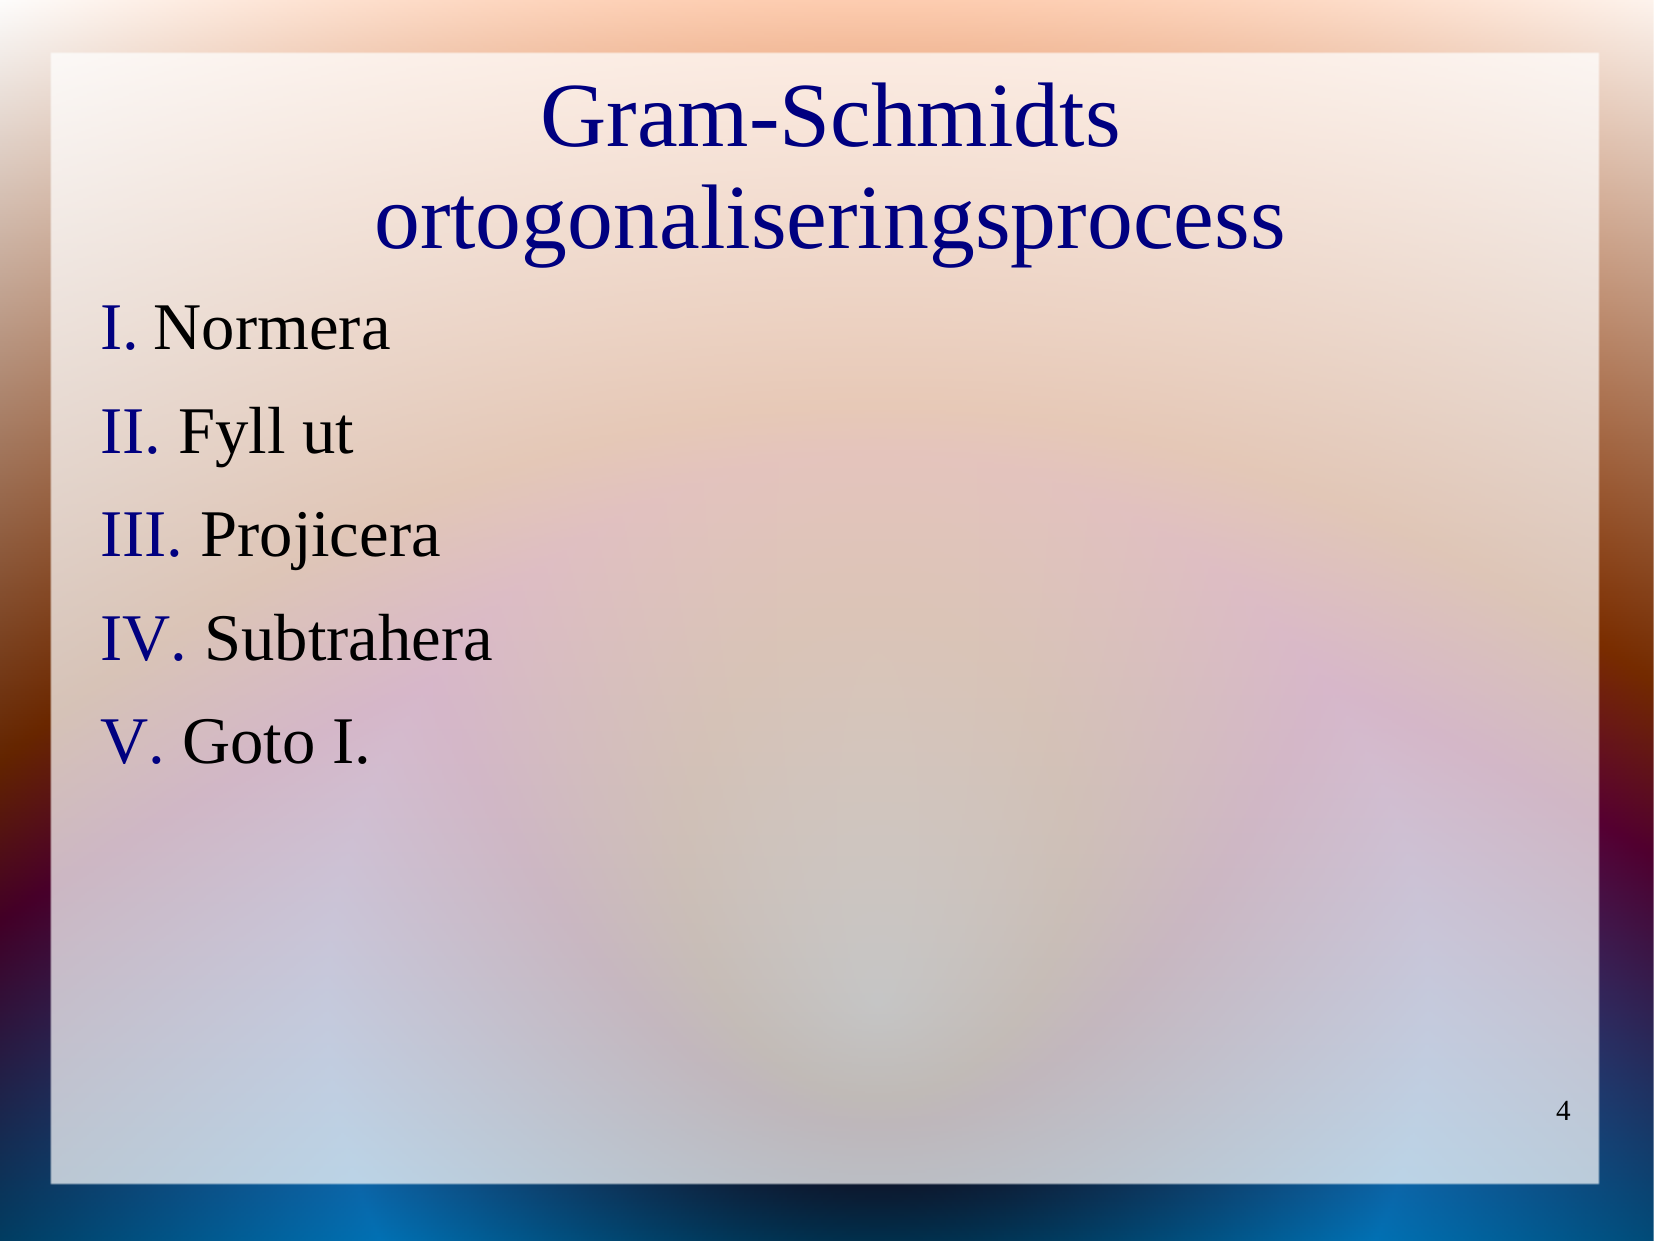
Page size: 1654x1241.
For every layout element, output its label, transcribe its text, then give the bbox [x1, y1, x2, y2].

list Normera Fyll ut Projicera Subtrahera Goto I. [82, 290, 1571, 1019]
picture [0, 0, 1654, 1241]
title Gram-Schmidts ortogonaliseringsprocess [86, 64, 1576, 268]
